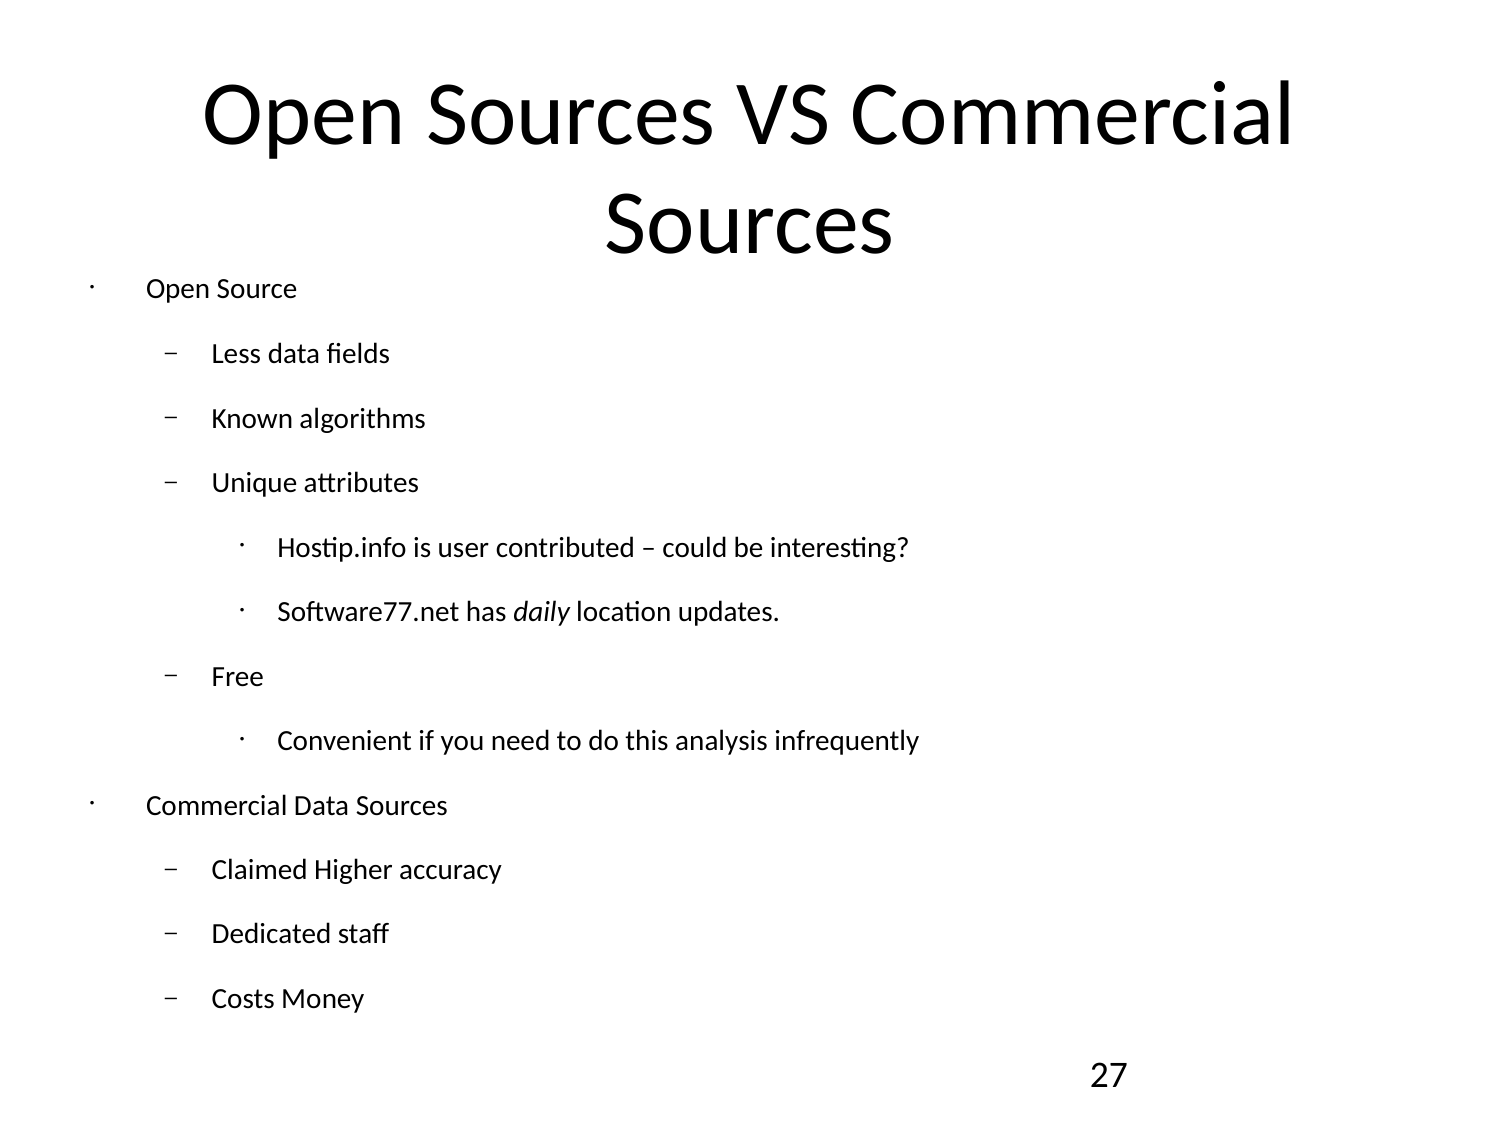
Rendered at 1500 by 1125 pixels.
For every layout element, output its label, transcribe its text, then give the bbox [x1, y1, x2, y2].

slide_number <number> [1074, 1042, 1425, 1103]
list Open Source Less data fields Known algorithms Unique attributes Hostip.info is user contributed – could be interesting? Software77.net has daily location updates. Free Convenient if you need to do this analysis infrequently Commercial Data Sources Claimed Higher accuracy Dedicated staff Costs Money [75, 262, 1425, 1005]
title Open Sources VS Commercial Sources [75, 45, 1425, 233]
